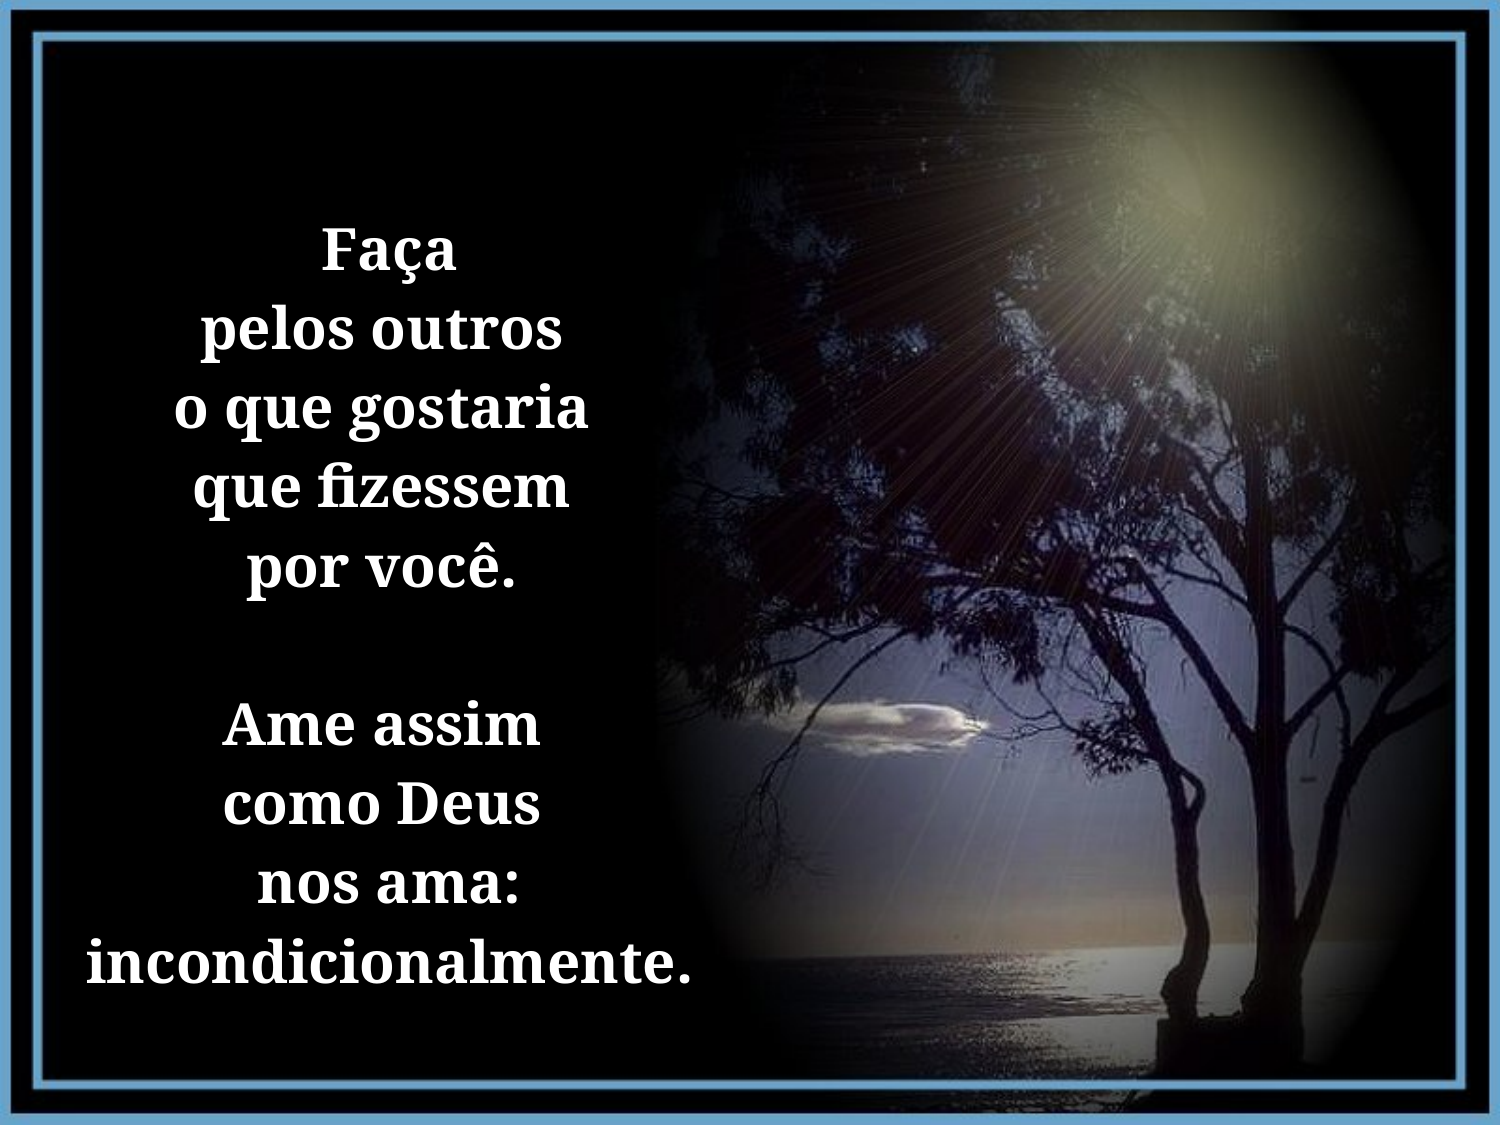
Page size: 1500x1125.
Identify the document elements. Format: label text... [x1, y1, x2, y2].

picture [0, 0, 1500, 1125]
text_box Faça pelos outros o que gostaria que fizessem por você. Ame assim como Deus nos ama: incondicionalmente. [41, 200, 739, 1009]
